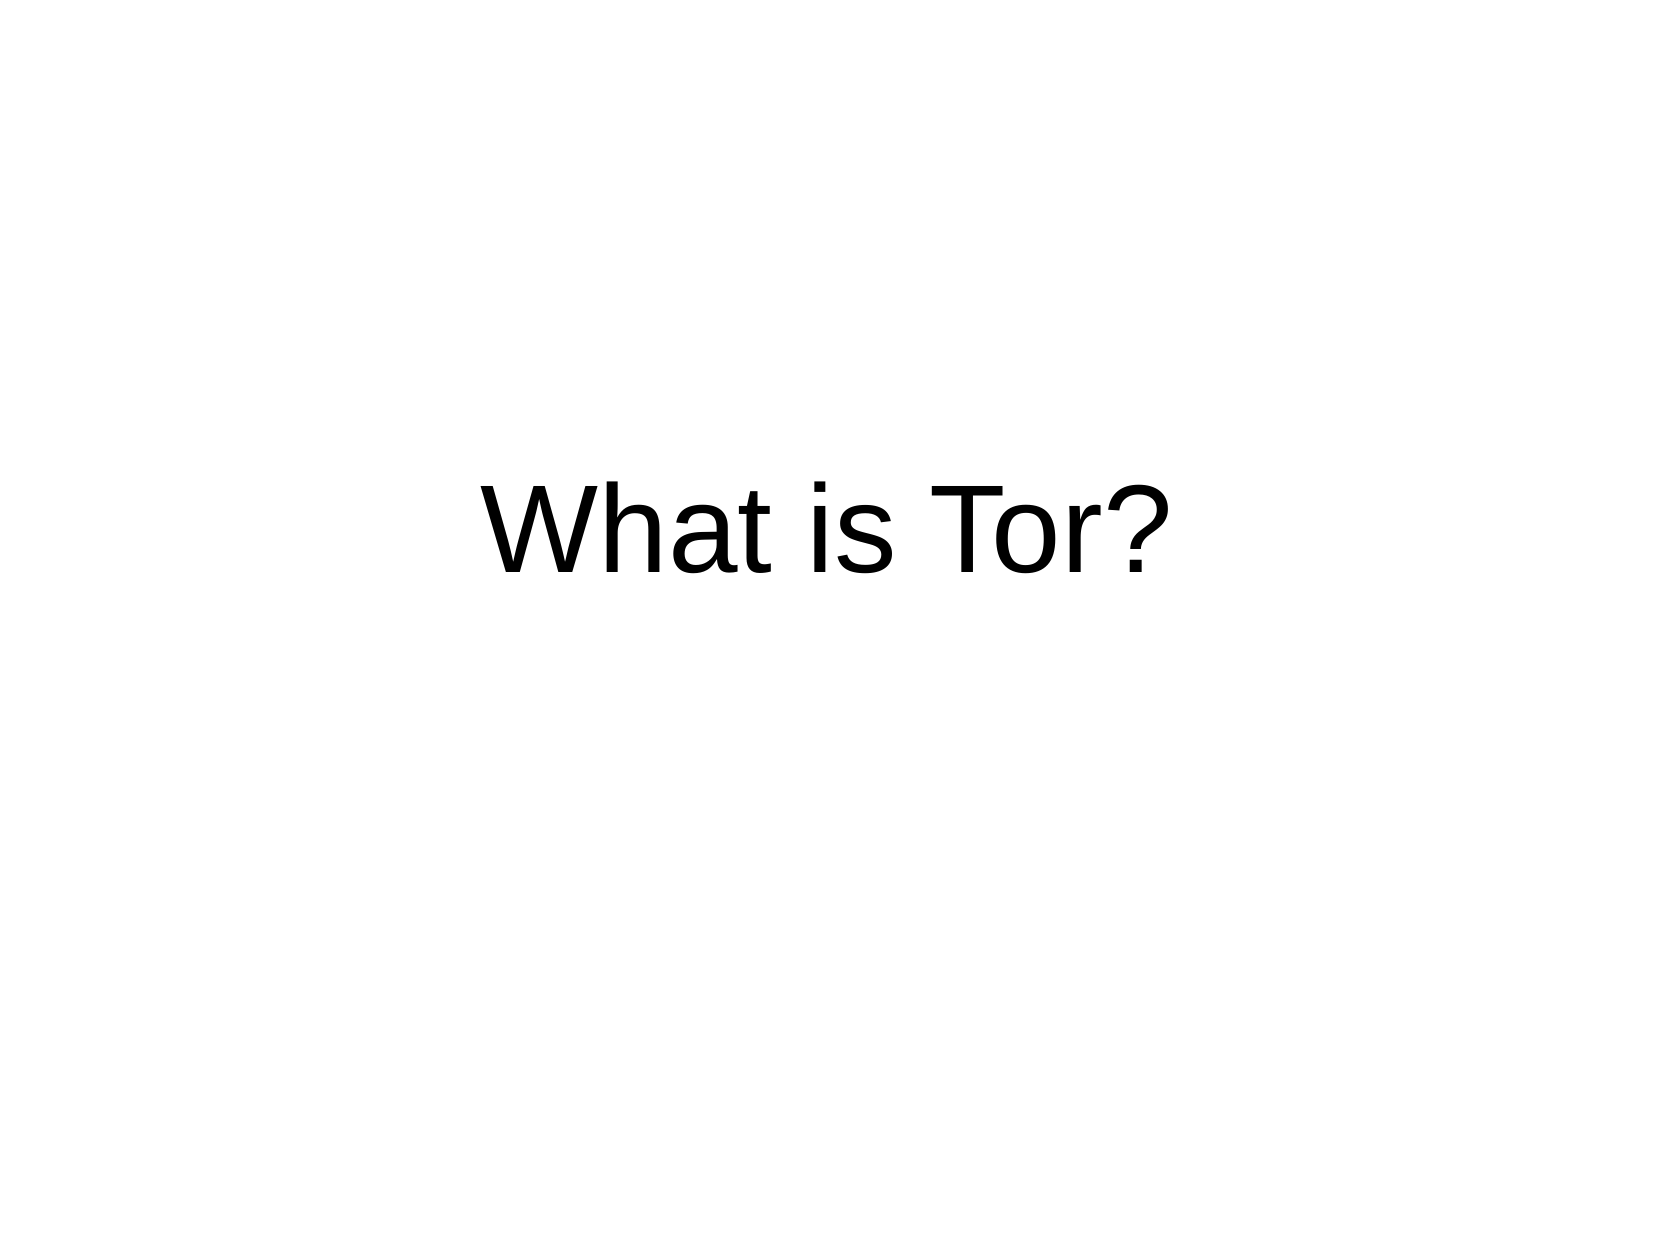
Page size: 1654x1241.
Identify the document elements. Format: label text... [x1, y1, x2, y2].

subtitle What is Tor? [82, 49, 1571, 1010]
